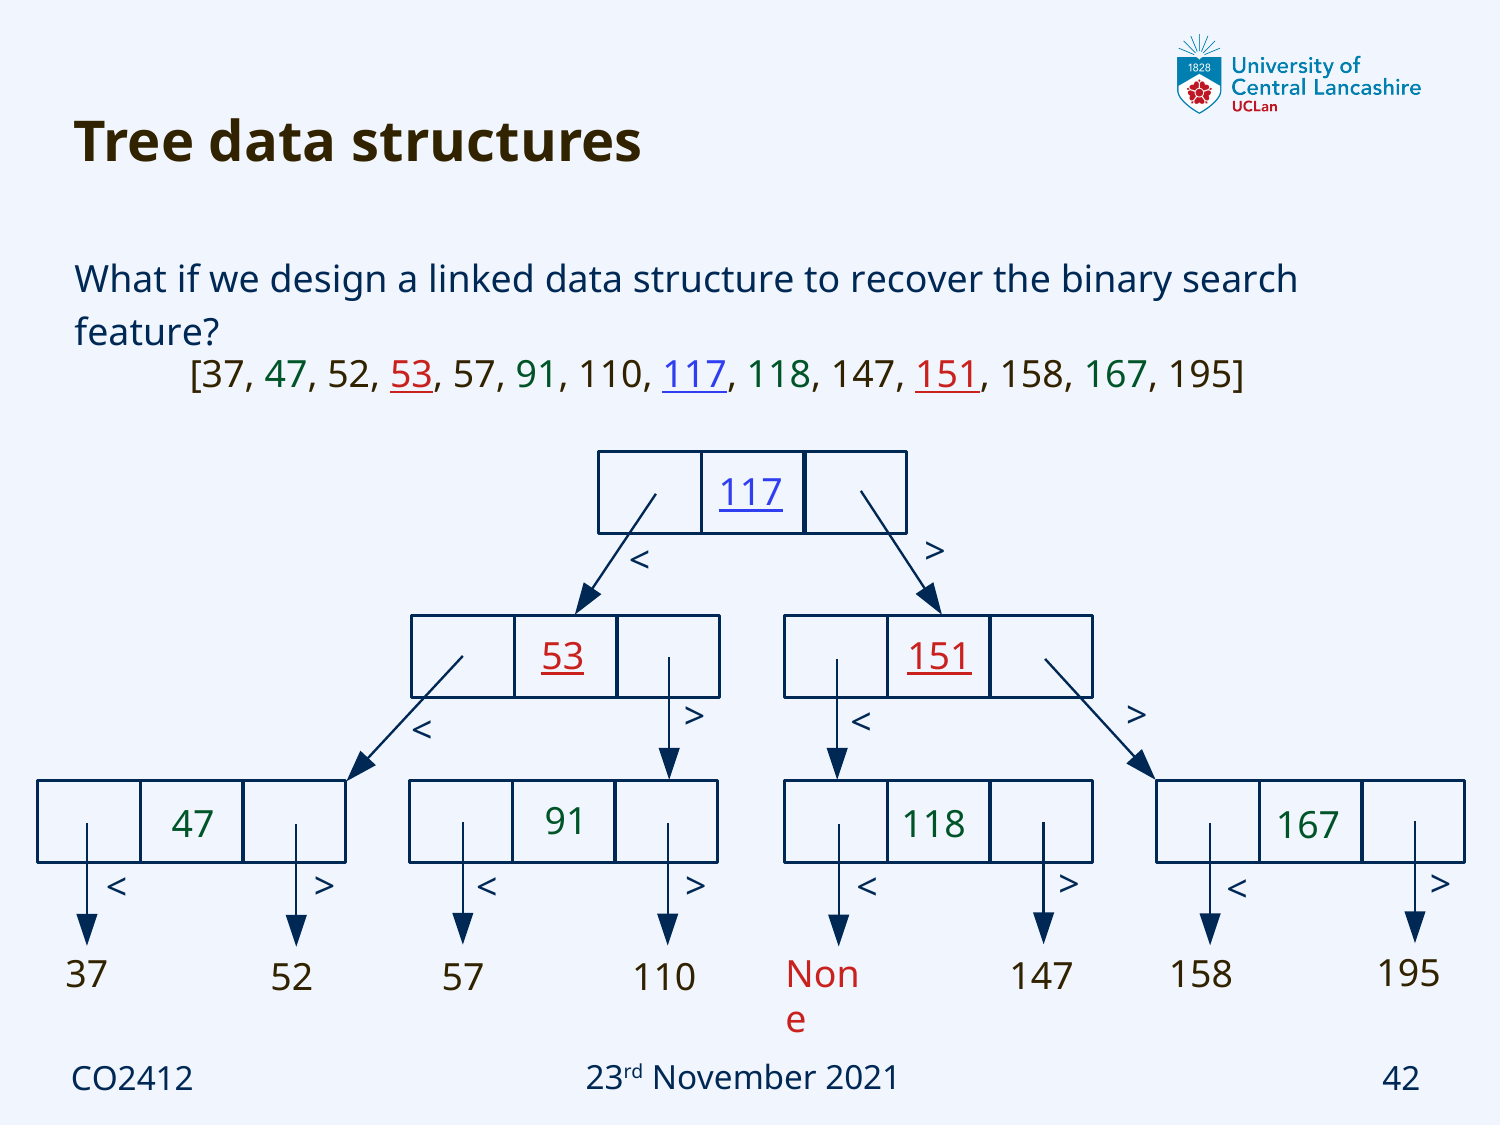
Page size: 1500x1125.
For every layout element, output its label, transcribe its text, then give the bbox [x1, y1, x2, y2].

text_box > [656, 684, 733, 745]
picture [1177, 34, 1421, 54]
text_box 37 [49, 942, 125, 1003]
text_box [37, 47, 52, 53, 57, 91, 110, 117, 118, 147, 151, 158, 167, 195] [148, 342, 1286, 403]
text_box 53 [526, 624, 603, 685]
text_box 147 [994, 944, 1090, 1005]
text_box 158 [1153, 942, 1249, 1003]
text_box 151 [892, 624, 992, 685]
text_box 91 [528, 789, 604, 850]
text_box > [1099, 683, 1175, 744]
text_box 195 [1361, 941, 1457, 1002]
text_box 47 [155, 792, 231, 853]
text_box 117 [703, 460, 803, 521]
text_box < [601, 528, 678, 589]
text_box > [286, 854, 363, 915]
text_box None [770, 942, 896, 1003]
text_box > [658, 854, 734, 915]
text_box 52 [221, 945, 363, 1006]
text_box < [383, 698, 460, 759]
text_box > [897, 519, 973, 580]
text_box 57 [392, 945, 534, 1006]
text_box < [78, 855, 155, 916]
text_box < [448, 855, 525, 916]
text_box < [1199, 857, 1276, 918]
text_box < [829, 855, 905, 916]
text_box 167 [1261, 794, 1360, 854]
text_box < [823, 690, 899, 751]
text_box 110 [617, 945, 713, 1006]
text_box > [1402, 852, 1479, 913]
title Tree data structures [58, 54, 1500, 224]
text_box 118 [886, 792, 986, 853]
text_box What if we design a linked data structure to recover the binary search feature? [59, 240, 1435, 308]
text_box > [1031, 852, 1107, 913]
